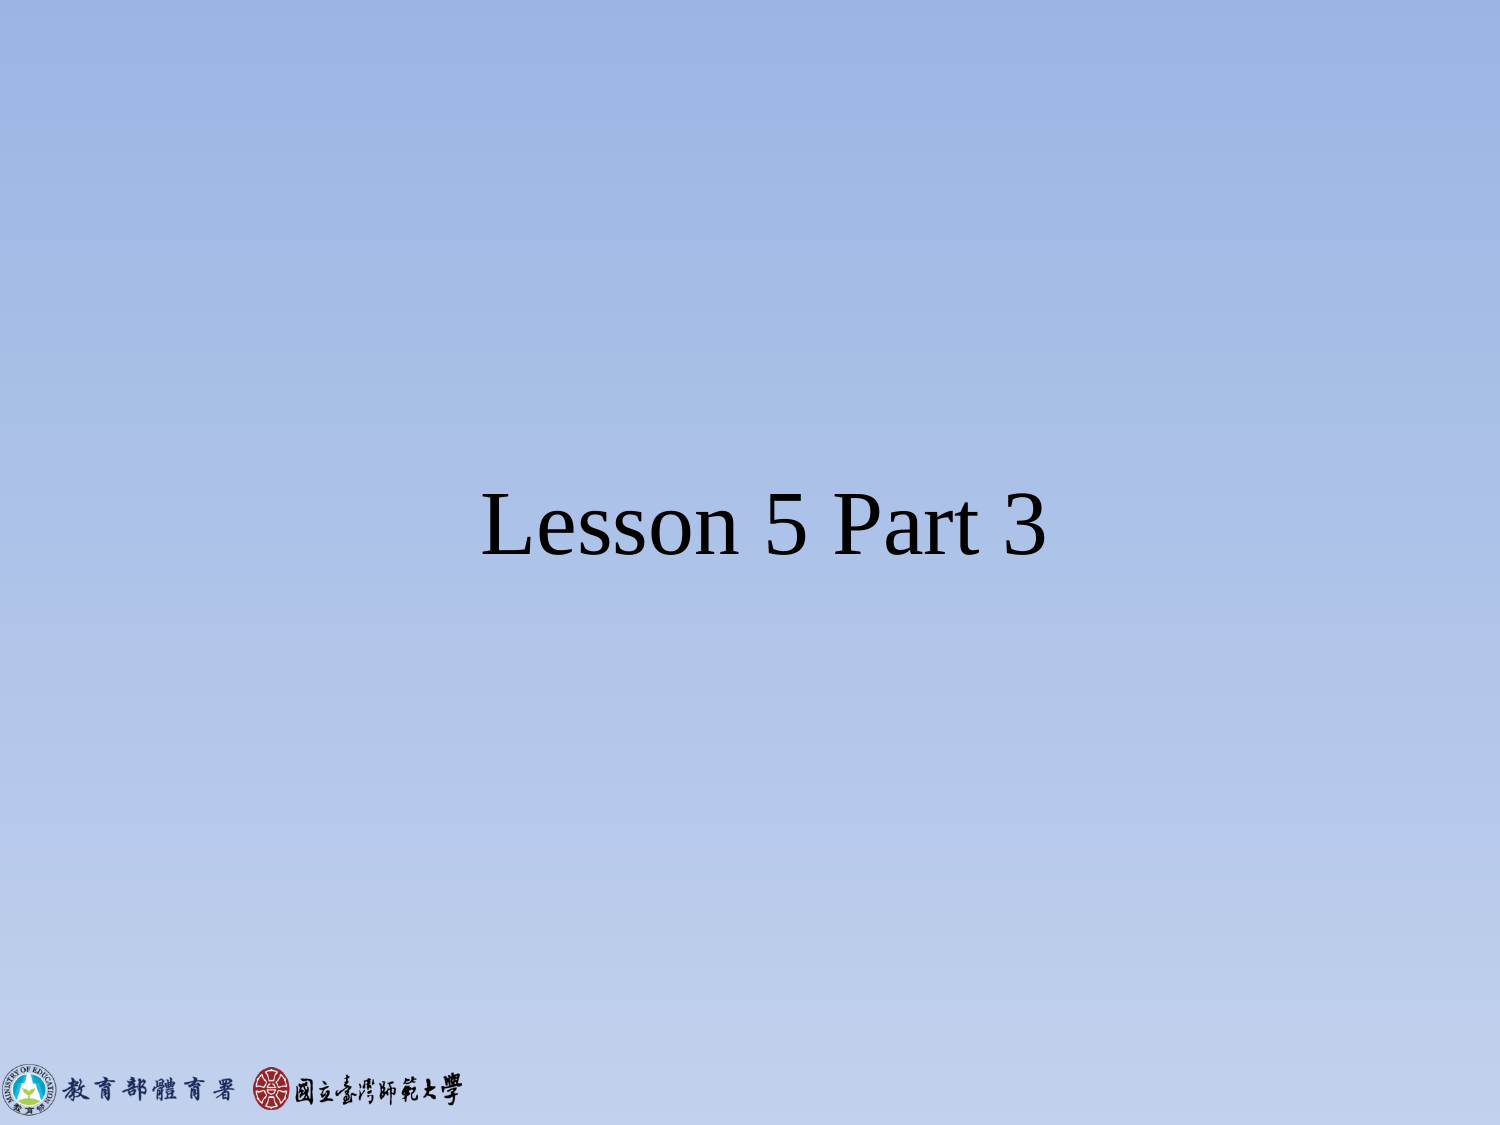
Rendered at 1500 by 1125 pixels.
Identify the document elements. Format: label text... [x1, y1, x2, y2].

text_box Lesson 5 Part 3 [127, 397, 1403, 639]
